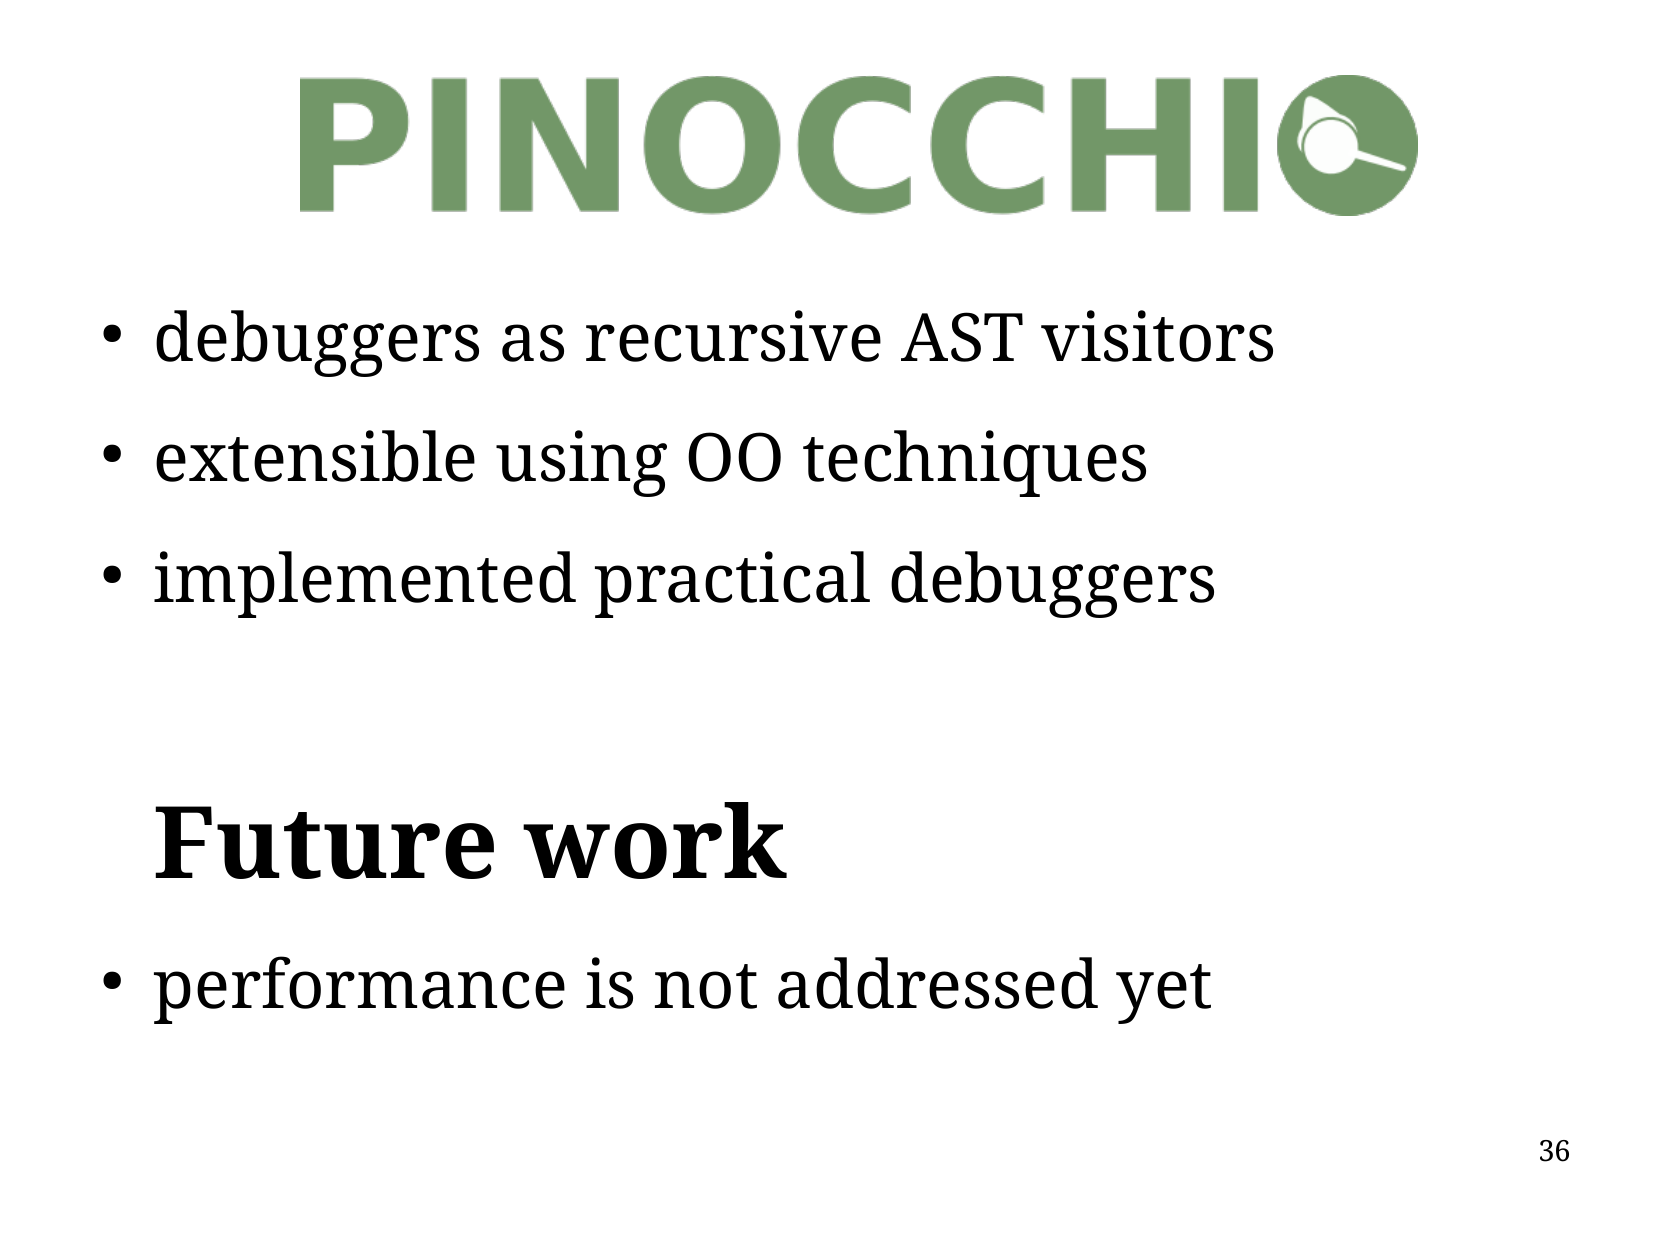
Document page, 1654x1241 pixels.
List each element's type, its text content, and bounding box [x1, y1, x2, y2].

picture [300, 75, 1418, 216]
list debuggers as recursive AST visitors extensible using OO techniques implemented practical debuggers Future work performance is not addressed yet [82, 290, 1571, 1109]
